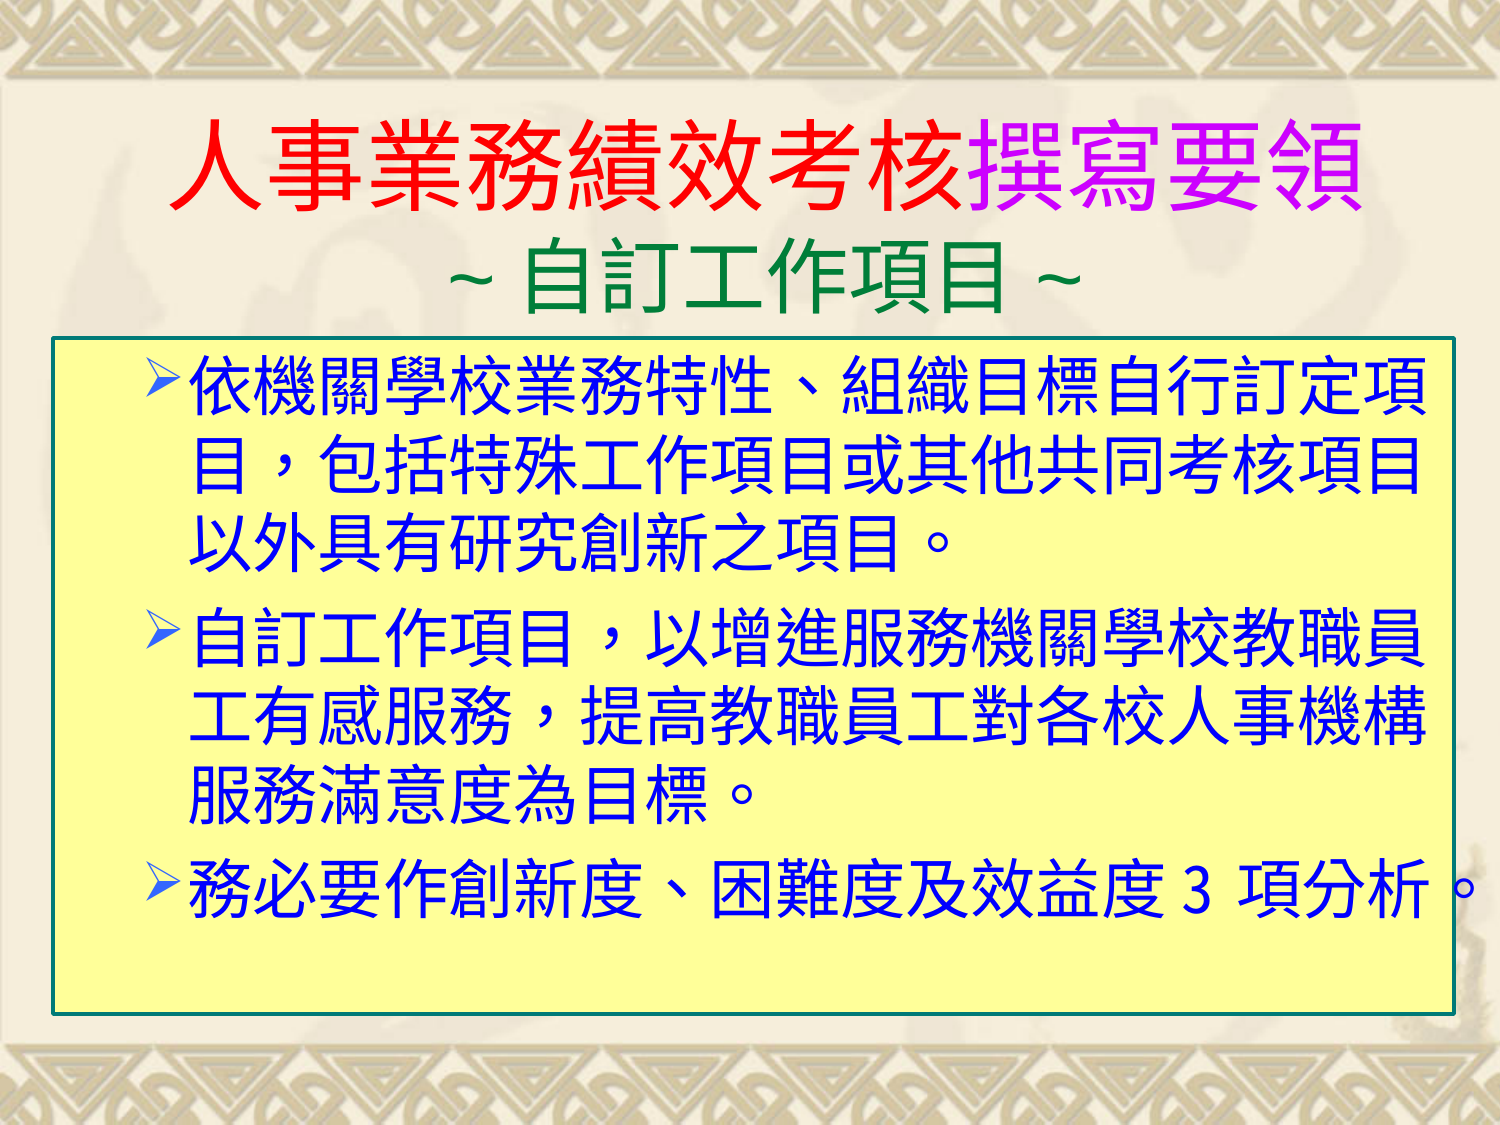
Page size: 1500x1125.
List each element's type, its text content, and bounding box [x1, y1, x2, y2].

picture [0, 0, 1500, 1125]
title 人事業務績效考核撰寫要領 ~自訂工作項目~ [64, 78, 1466, 350]
list 依機關學校業務特性、組織目標自行訂定項目，包括特殊工作項目或其他共同考核項目以外具有研究創新之項目。 自訂工作項目，以增進服務機關學校教職員工有感服務，提高教職員工對各校人事機構服務滿意度為目標。 務必要作創新度、困難度及效益度3項分析。 [53, 337, 1455, 1014]
